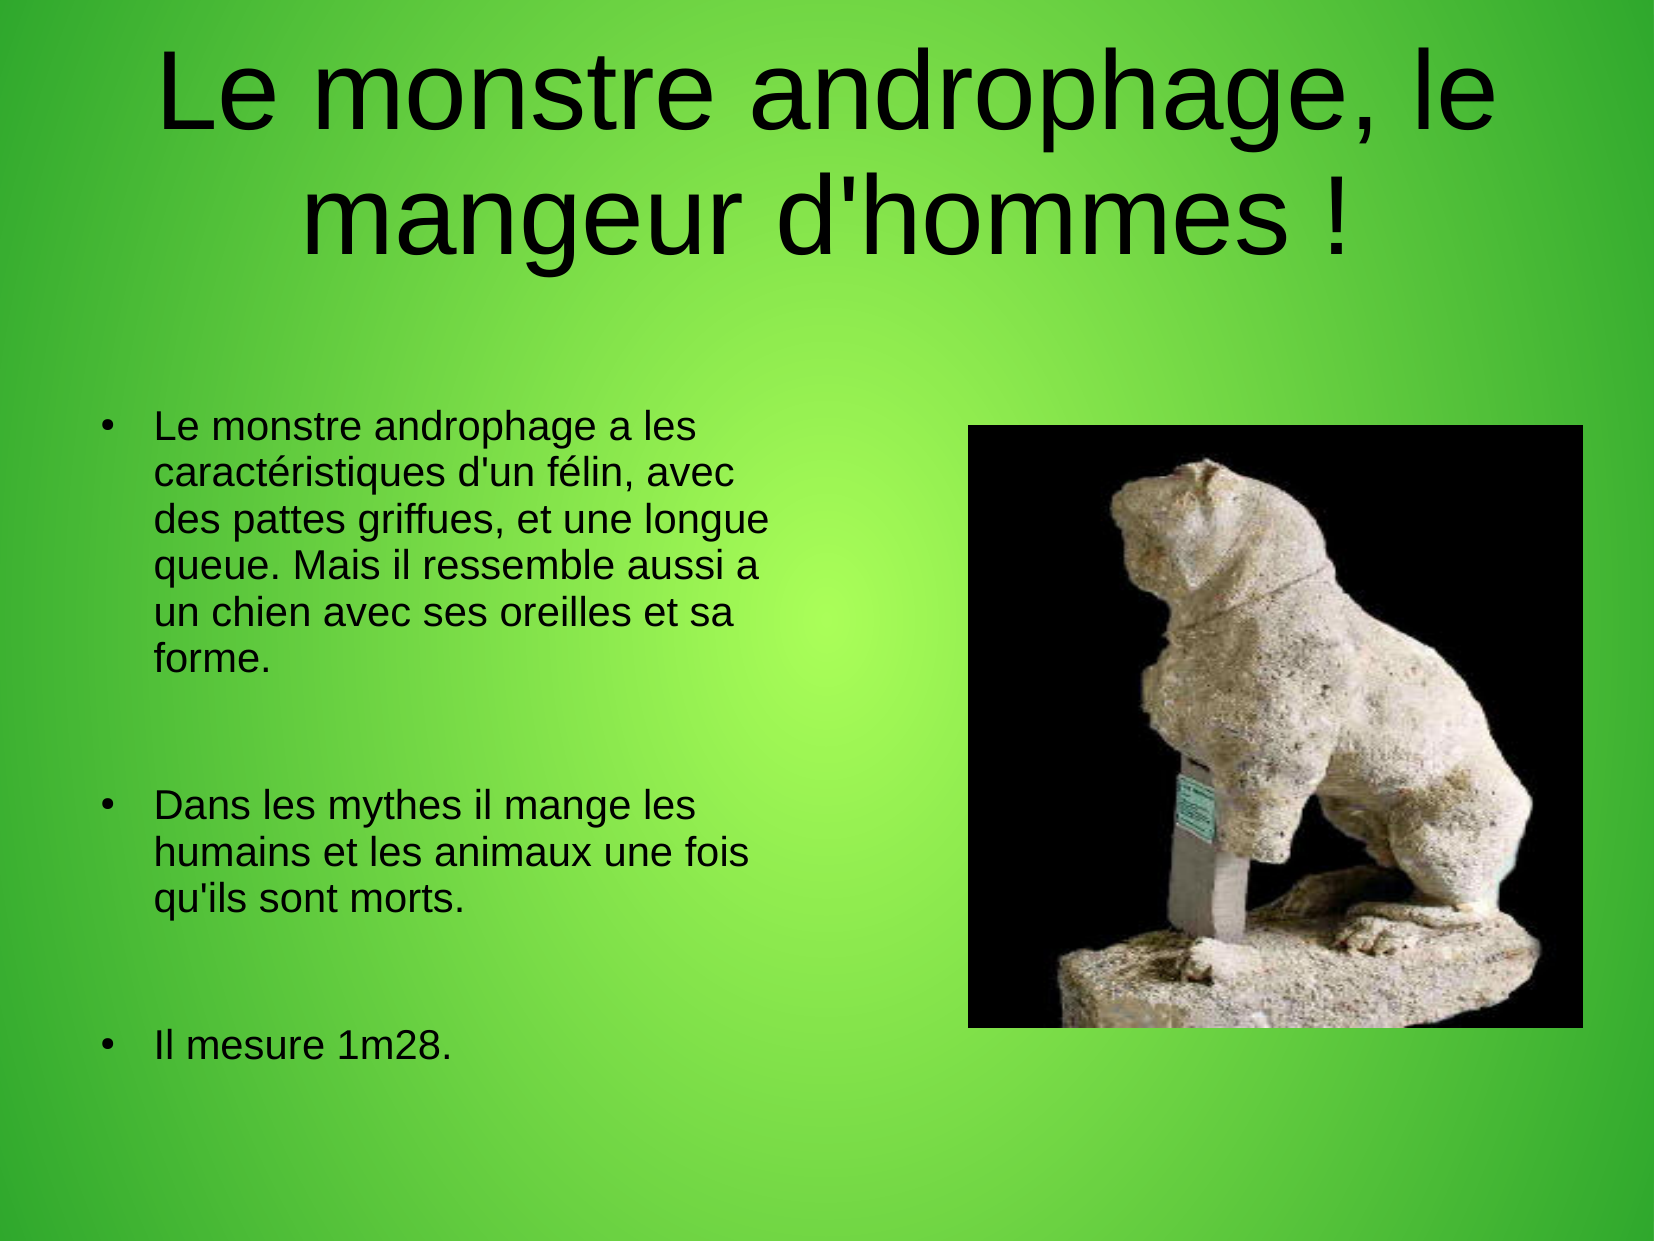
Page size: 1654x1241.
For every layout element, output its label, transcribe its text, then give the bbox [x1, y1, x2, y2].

title Le monstre androphage, le mangeur d'hommes ! [82, 27, 1571, 279]
list Le monstre androphage a les caractéristiques d'un félin, avec des pattes griffues, et une longue queue. Mais il ressemble aussi a un chien avec ses oreilles et sa forme. Dans les mythes il mange les humains et les animaux une fois qu'ils sont morts. Il mesure 1m28. [82, 402, 809, 1123]
picture [968, 425, 1583, 1028]
